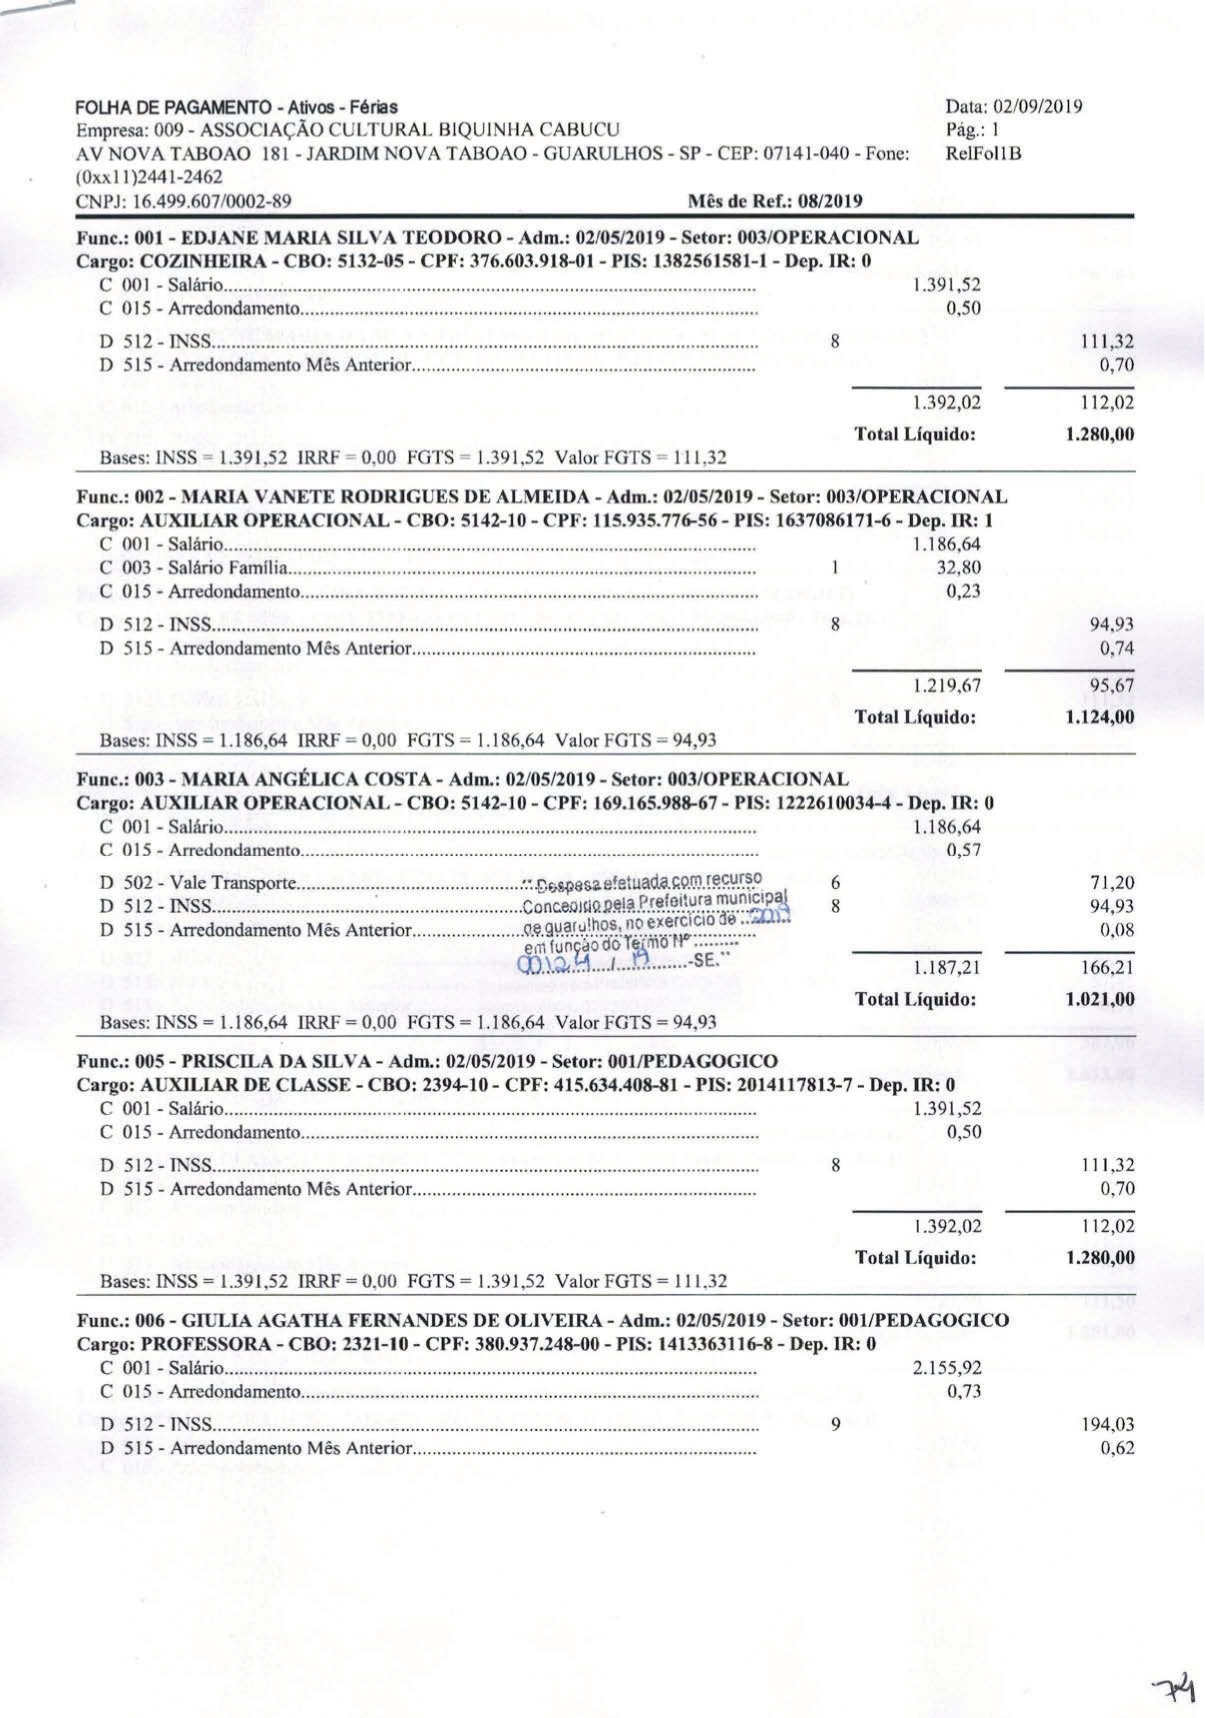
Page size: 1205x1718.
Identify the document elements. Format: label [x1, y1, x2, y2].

text_box [0, 1, 1204, 1718]
